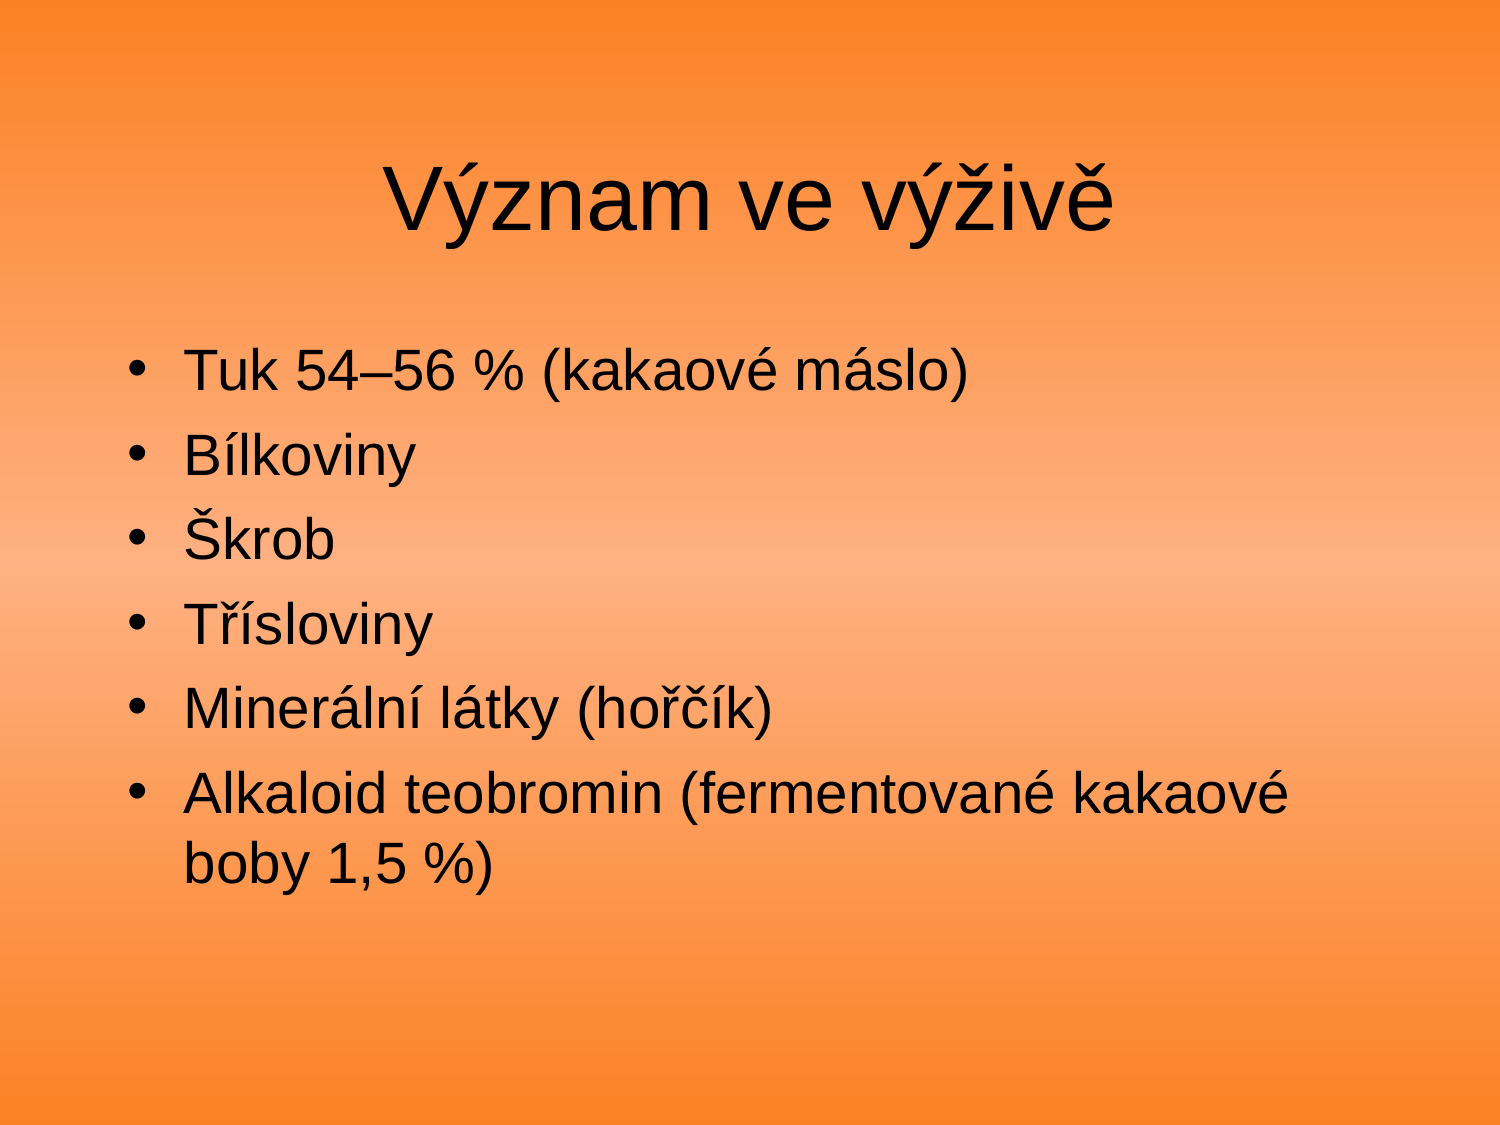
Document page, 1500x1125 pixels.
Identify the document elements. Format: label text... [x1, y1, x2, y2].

title Význam ve výživě [112, 99, 1388, 288]
list Tuk 54–56 % (kakaové máslo) Bílkoviny Škrob Třísloviny Minerální látky (hořčík) Alkaloid teobromin (fermentované kakaové boby 1,5 %) [112, 324, 1388, 1001]
